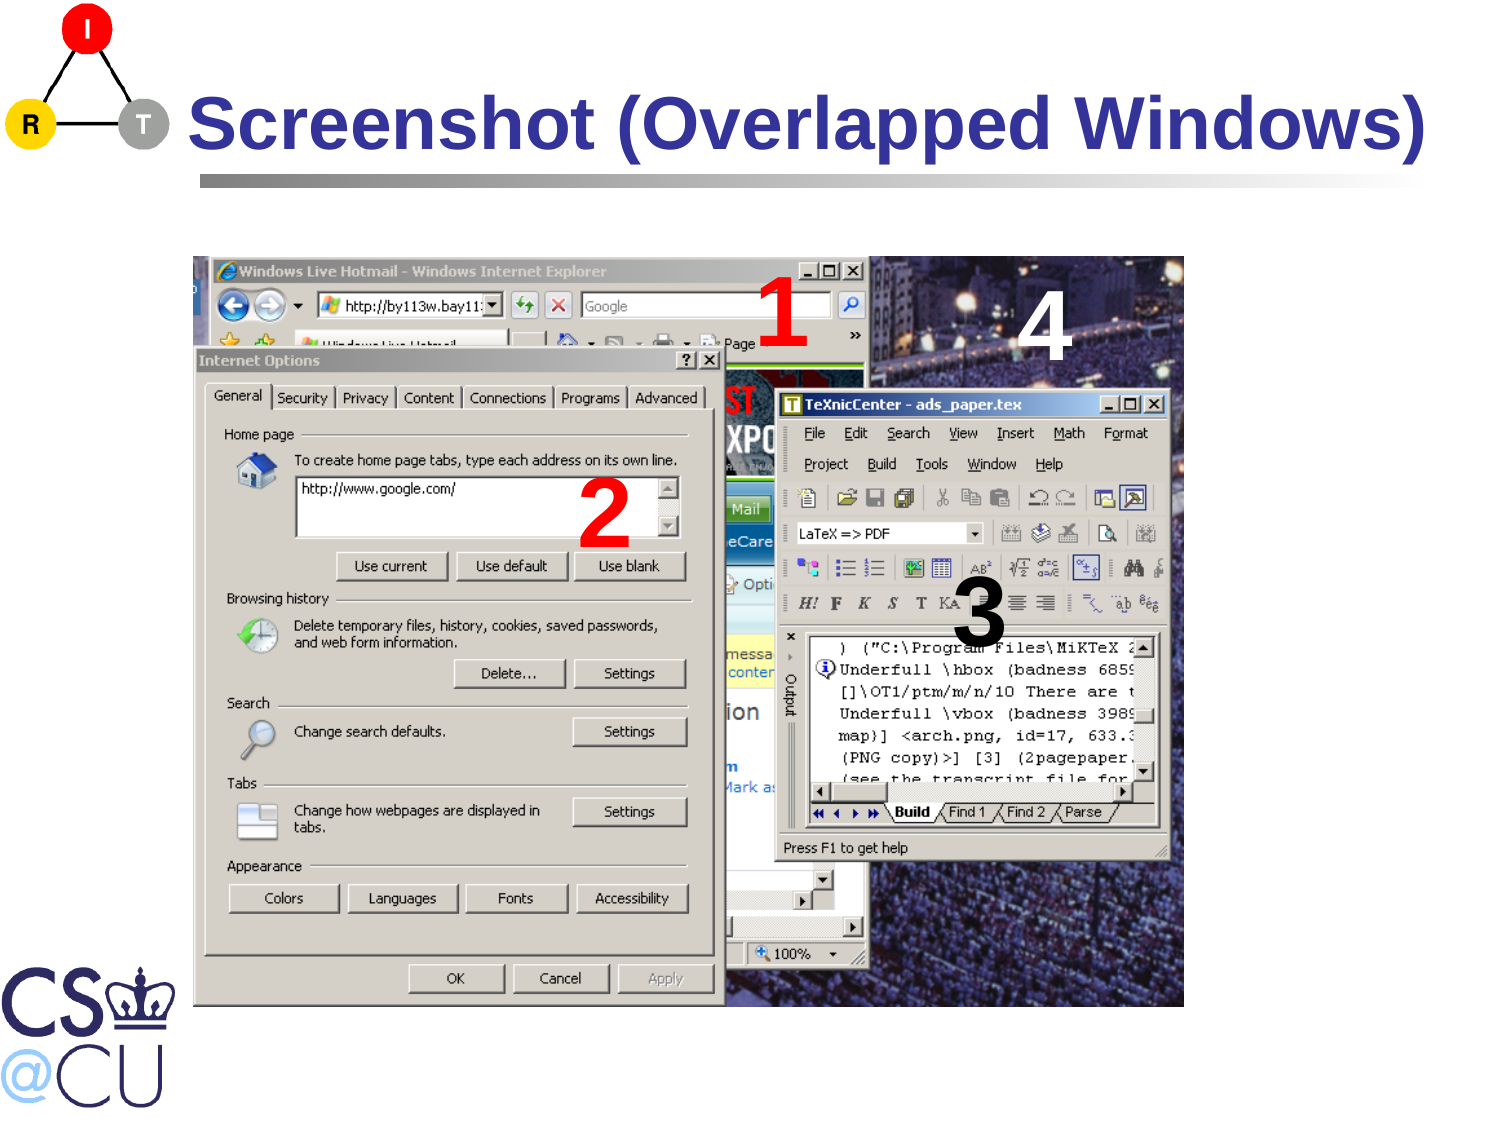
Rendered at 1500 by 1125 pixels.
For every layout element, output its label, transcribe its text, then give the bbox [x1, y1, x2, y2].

title Screenshot (Overlapped Windows) [187, 37, 1463, 211]
picture [0, 0, 173, 154]
picture [0, 949, 175, 1125]
picture [193, 256, 1184, 1007]
text_box 2 [562, 450, 648, 577]
text_box 4 [1002, 262, 1088, 389]
text_box 1 [739, 248, 826, 376]
text_box 3 [937, 548, 1023, 676]
